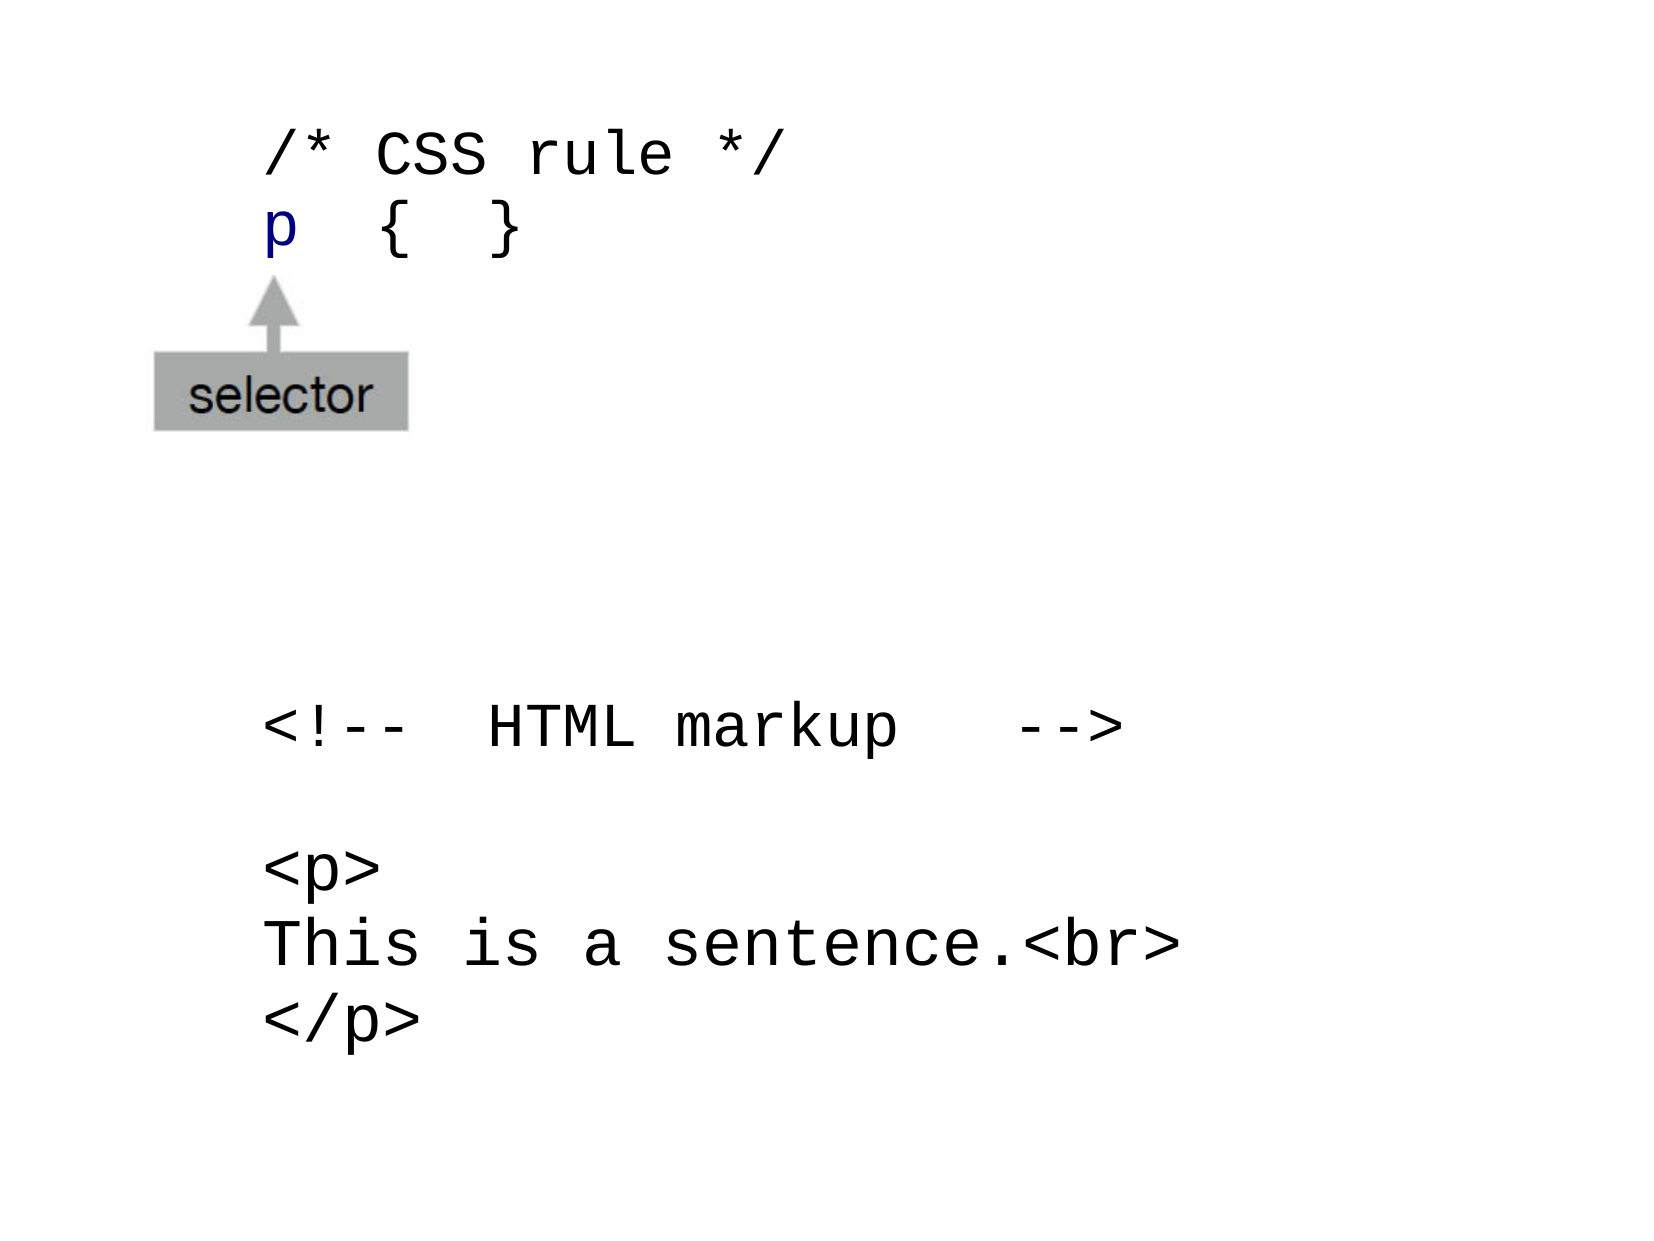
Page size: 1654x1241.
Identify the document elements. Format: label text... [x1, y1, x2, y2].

picture [146, 275, 417, 442]
text_box /* CSS rule */ p { } <!-- HTML markup --> { <p> This is a sentence.<br> </p> [248, 115, 1539, 1141]
